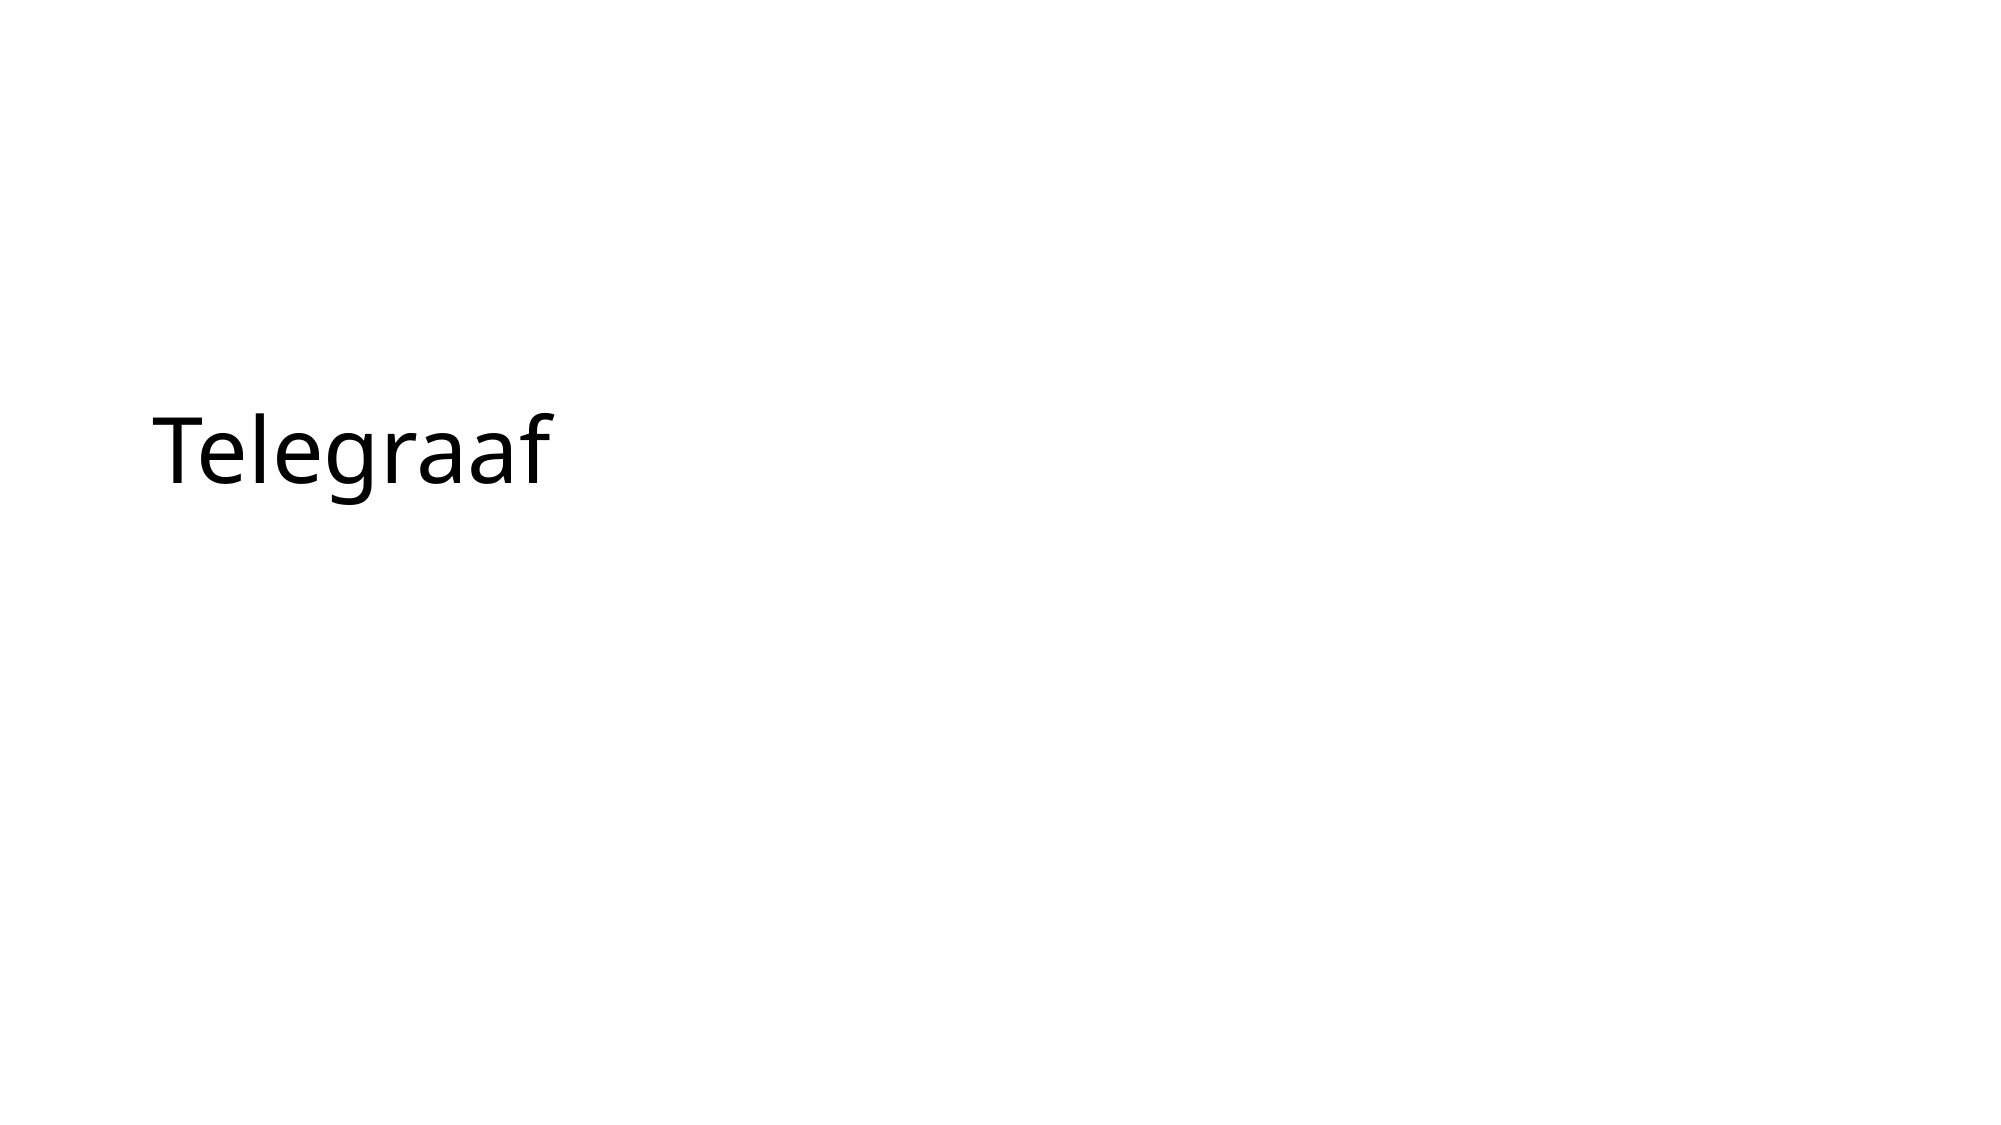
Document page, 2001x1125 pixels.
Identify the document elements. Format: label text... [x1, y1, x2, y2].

title Telegraaf [137, 345, 1863, 563]
